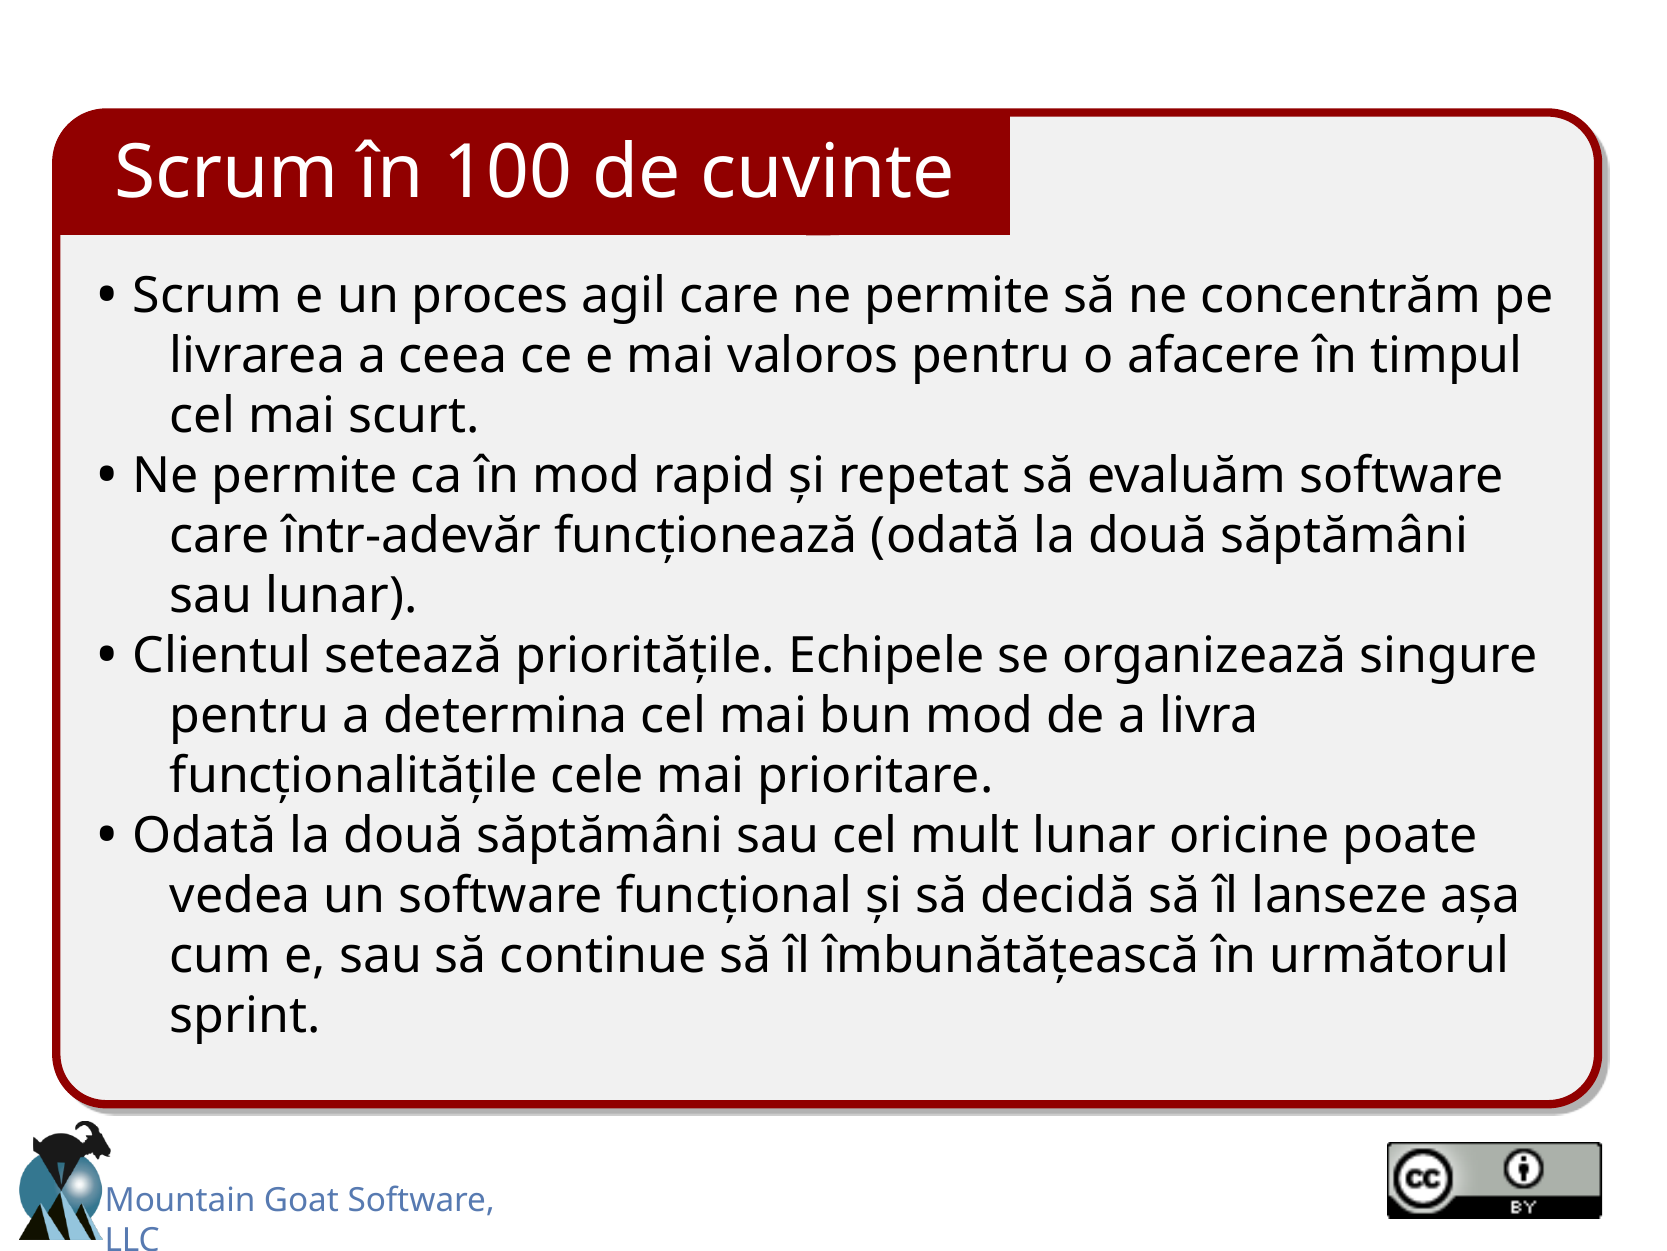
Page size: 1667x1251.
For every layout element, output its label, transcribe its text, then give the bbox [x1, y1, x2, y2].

text_box [54, 110, 1599, 1105]
text_box Scrum e un proces agil care ne permite să ne concentrăm pe livrarea a ceea ce e mai valoros pentru o afacere în timpul cel mai scurt. Ne permite ca în mod rapid și repetat să evaluăm software care într-adevăr funcționează (odată la două săptămâni sau lunar). Clientul setează prioritățile. Echipele se organizează singure pentru a determina cel mai bun mod de a livra funcționalitățile cele mai prioritare. Odată la două săptămâni sau cel mult lunar oricine poate vedea un software funcțional și să decidă să îl lanseze așa cum e, sau să continue să îl îmbunătățească în următorul sprint. [96, 240, 1558, 1065]
text_box Scrum în 100 de cuvinte [106, 115, 975, 229]
